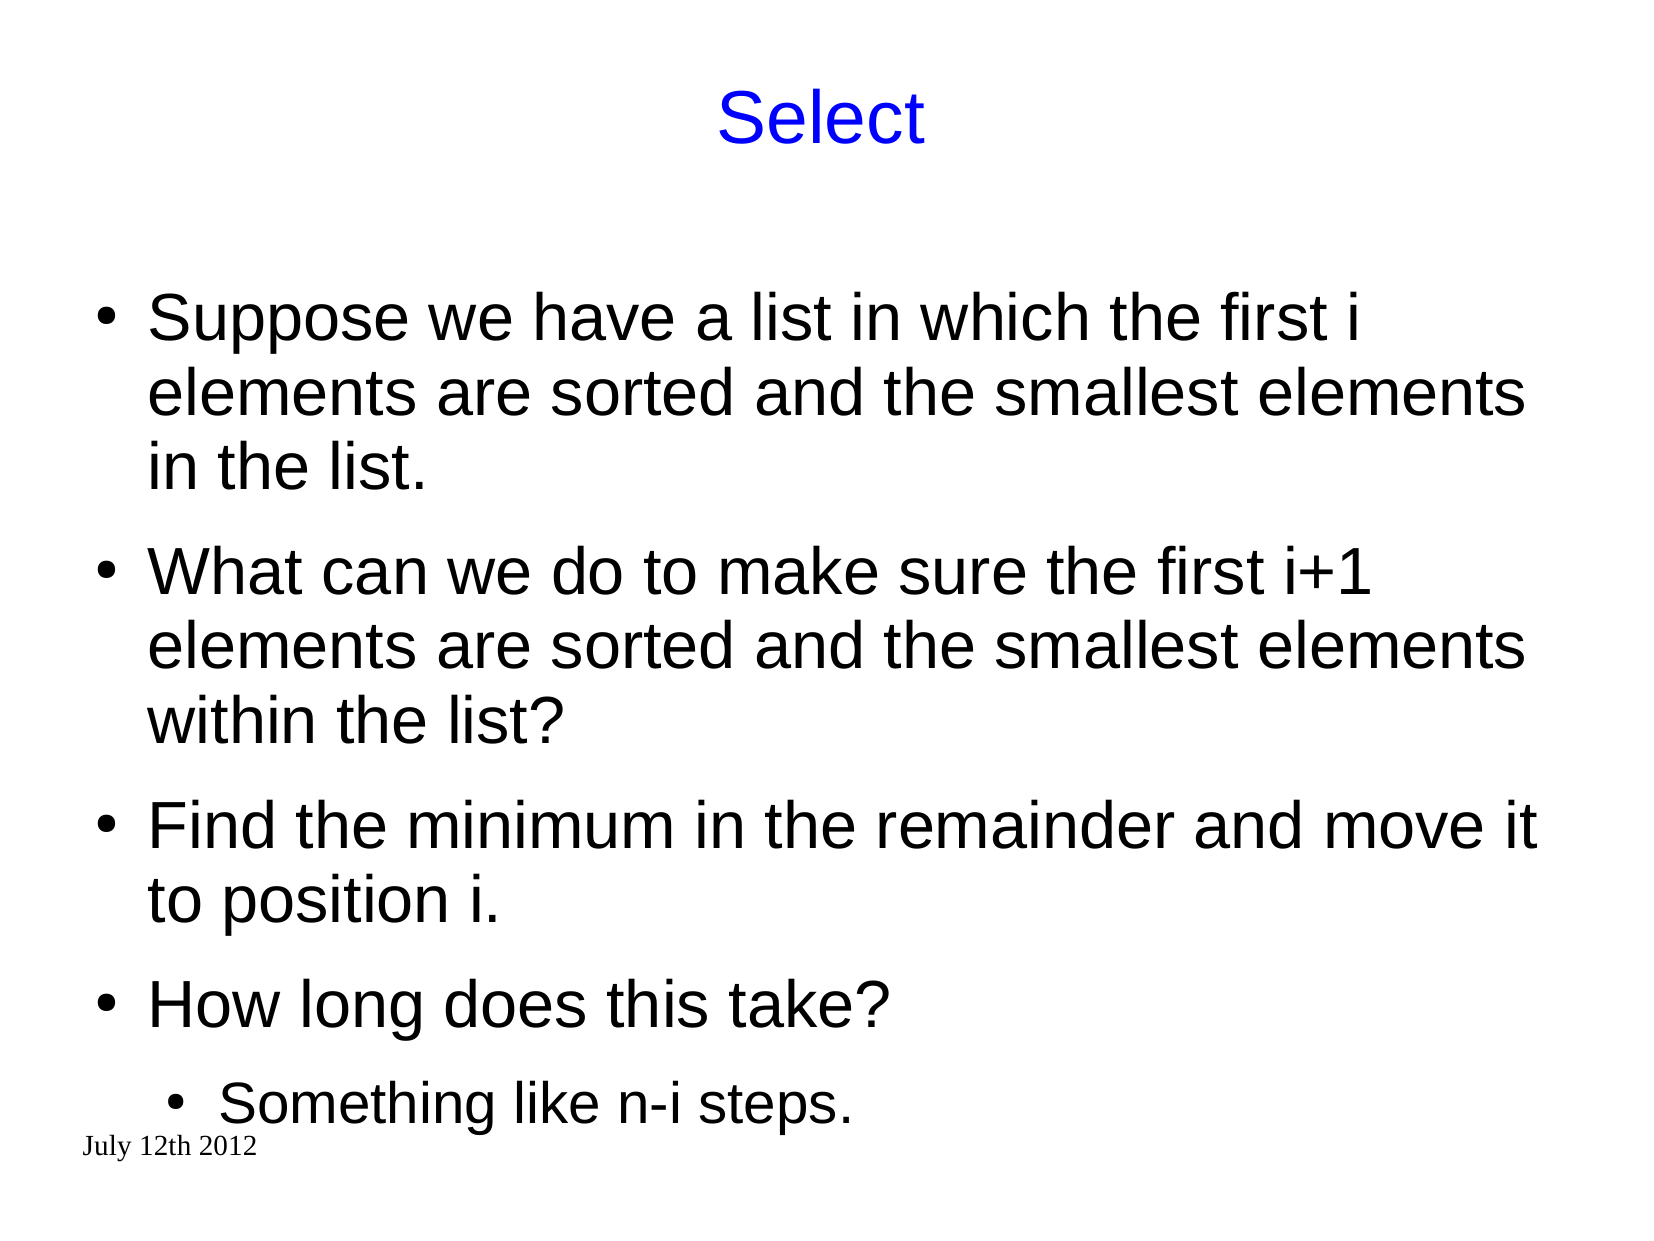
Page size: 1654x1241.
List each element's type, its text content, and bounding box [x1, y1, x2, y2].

list Suppose we have a list in which the first i elements are sorted and the smallest elements in the list. What can we do to make sure the first i+1 elements are sorted and the smallest elements within the list? Find the minimum in the remainder and move it to position i. How long does this take? Something like n-i steps. [76, 280, 1566, 1134]
title Select [76, 58, 1565, 178]
